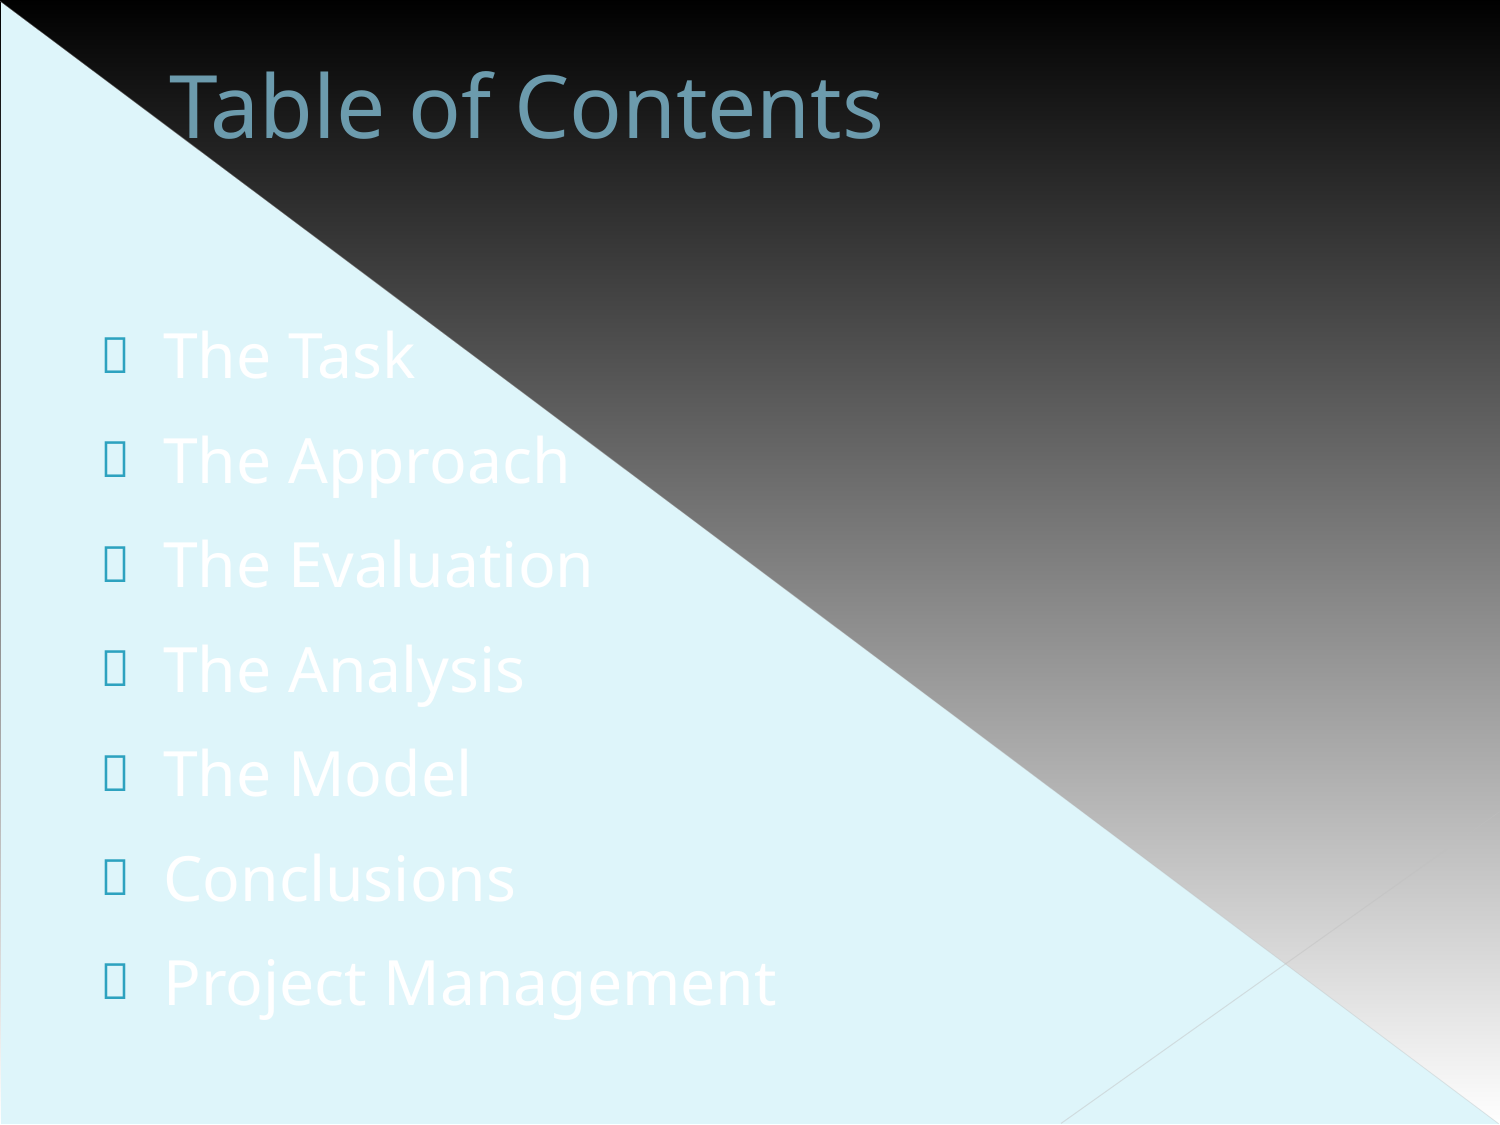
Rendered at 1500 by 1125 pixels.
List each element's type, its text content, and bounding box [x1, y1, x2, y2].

title Table of Contents [75, 43, 1425, 274]
list The Task The Approach The Evaluation The Analysis The Model Conclusions Project Management [75, 308, 1425, 1059]
